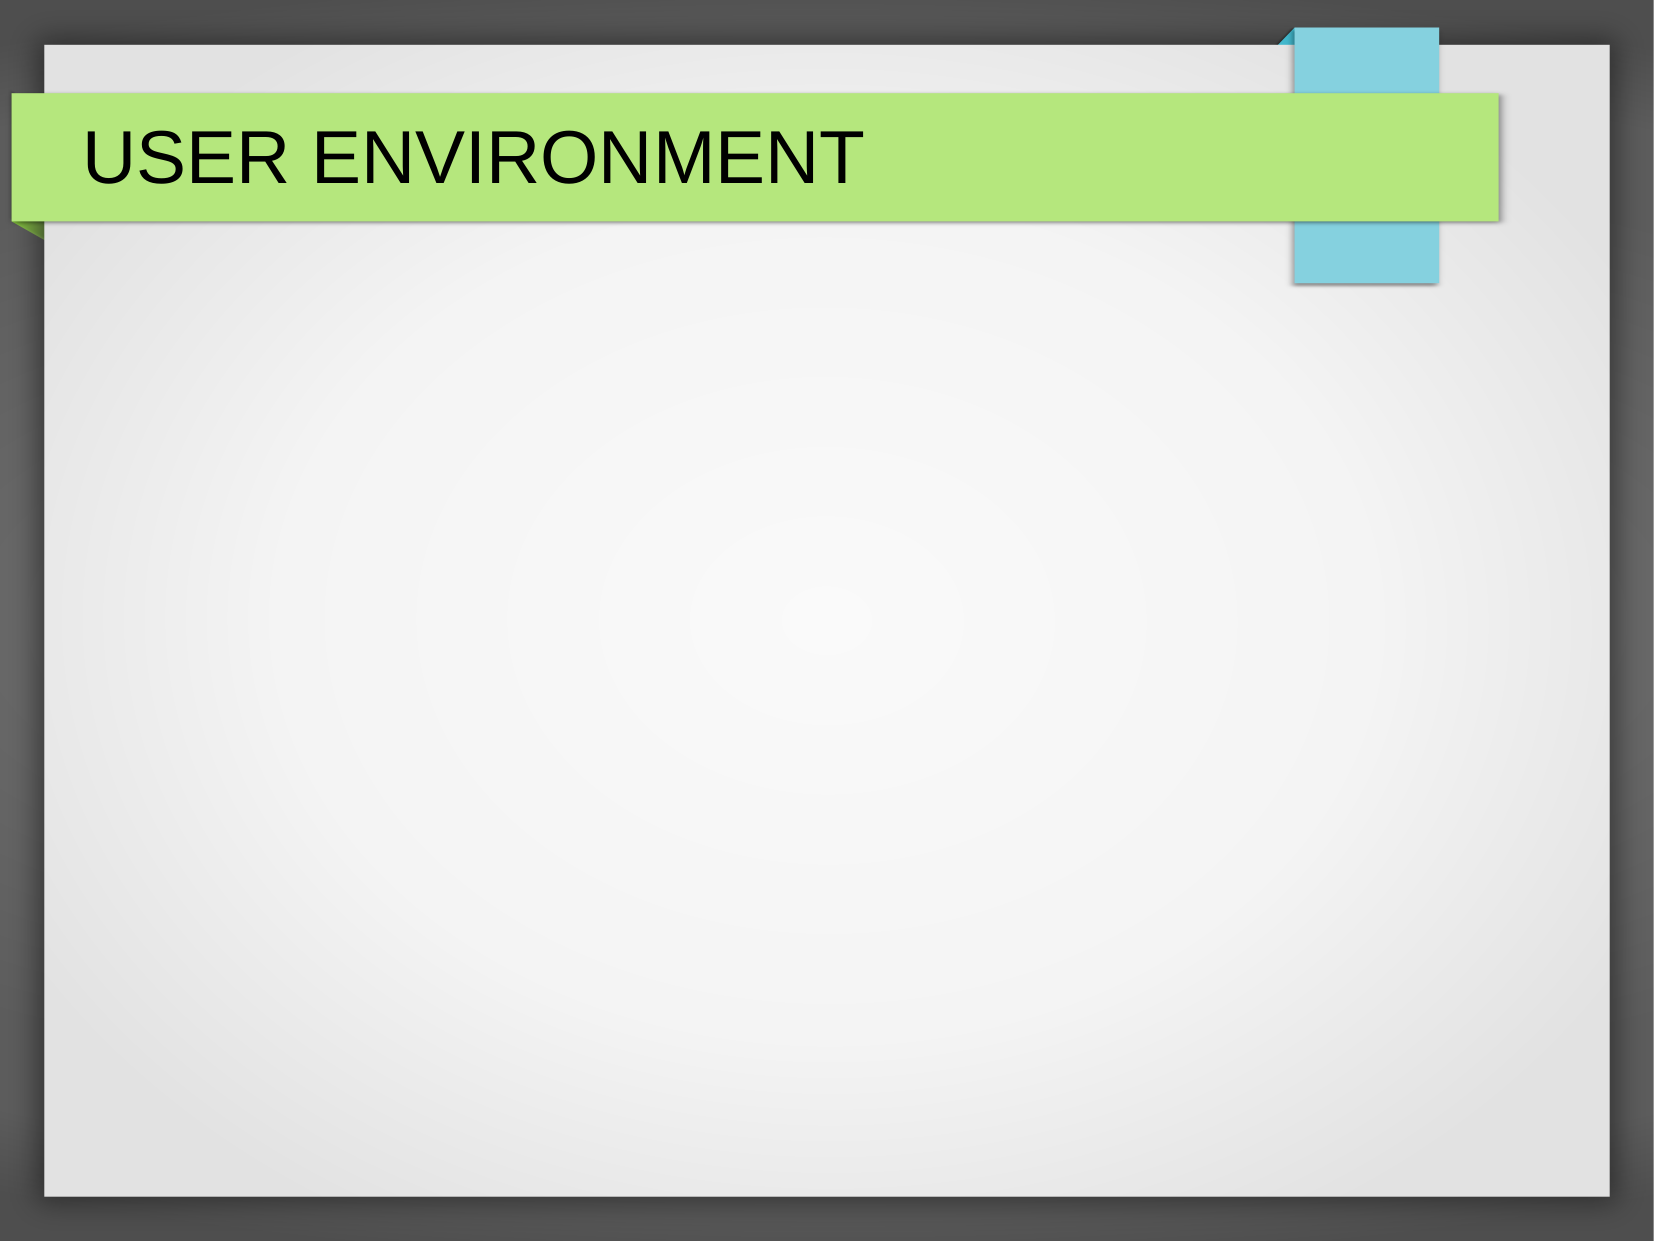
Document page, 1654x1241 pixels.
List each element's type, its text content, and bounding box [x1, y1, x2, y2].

title USER ENVIRONMENT [82, 94, 1264, 213]
picture [0, 0, 1654, 1241]
